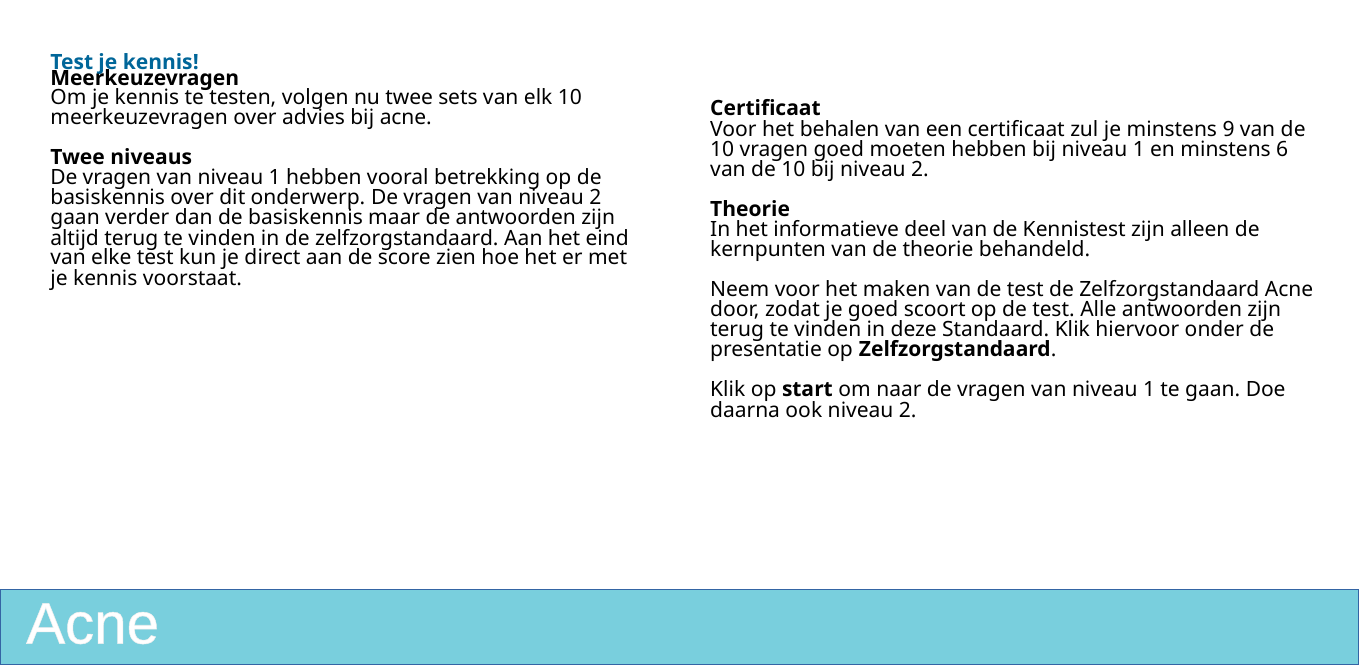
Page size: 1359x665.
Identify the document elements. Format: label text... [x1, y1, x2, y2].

text_box Test je kennis! Meerkeuzevragen Om je kennis te testen, volgen nu twee sets van elk 10 meerkeuzevragen over advies bij acne. Twee niveaus De vragen van niveau 1 hebben vooral betrekking op de basiskennis over dit onderwerp. De vragen van niveau 2 gaan verder dan de basiskennis maar de antwoorden zijn altijd terug te vinden in de zelfzorgstandaard. Aan het eind van elke test kun je direct aan de score zien hoe het er met je kennis voorstaat. [35, 50, 661, 548]
text_box Certificaat Voor het behalen van een certificaat zul je minstens 9 van de 10 vragen goed moeten hebben bij niveau 1 en minstens 6 van de 10 bij niveau 2. Theorie In het informatieve deel van de Kennistest zijn alleen de kernpunten van de theorie behandeld. Neem voor het maken van de test de Zelfzorgstandaard Acne door, zodat je goed scoort op de test. Alle antwoorden zijn terug te vinden in deze Standaard. Klik hiervoor onder de presentatie op Zelfzorgstandaard. Klik op start om naar de vragen van niveau 1 te gaan. Doe daarna ook niveau 2. [695, 92, 1335, 638]
text_box [0, 589, 1359, 665]
title Acne [26, 590, 448, 665]
